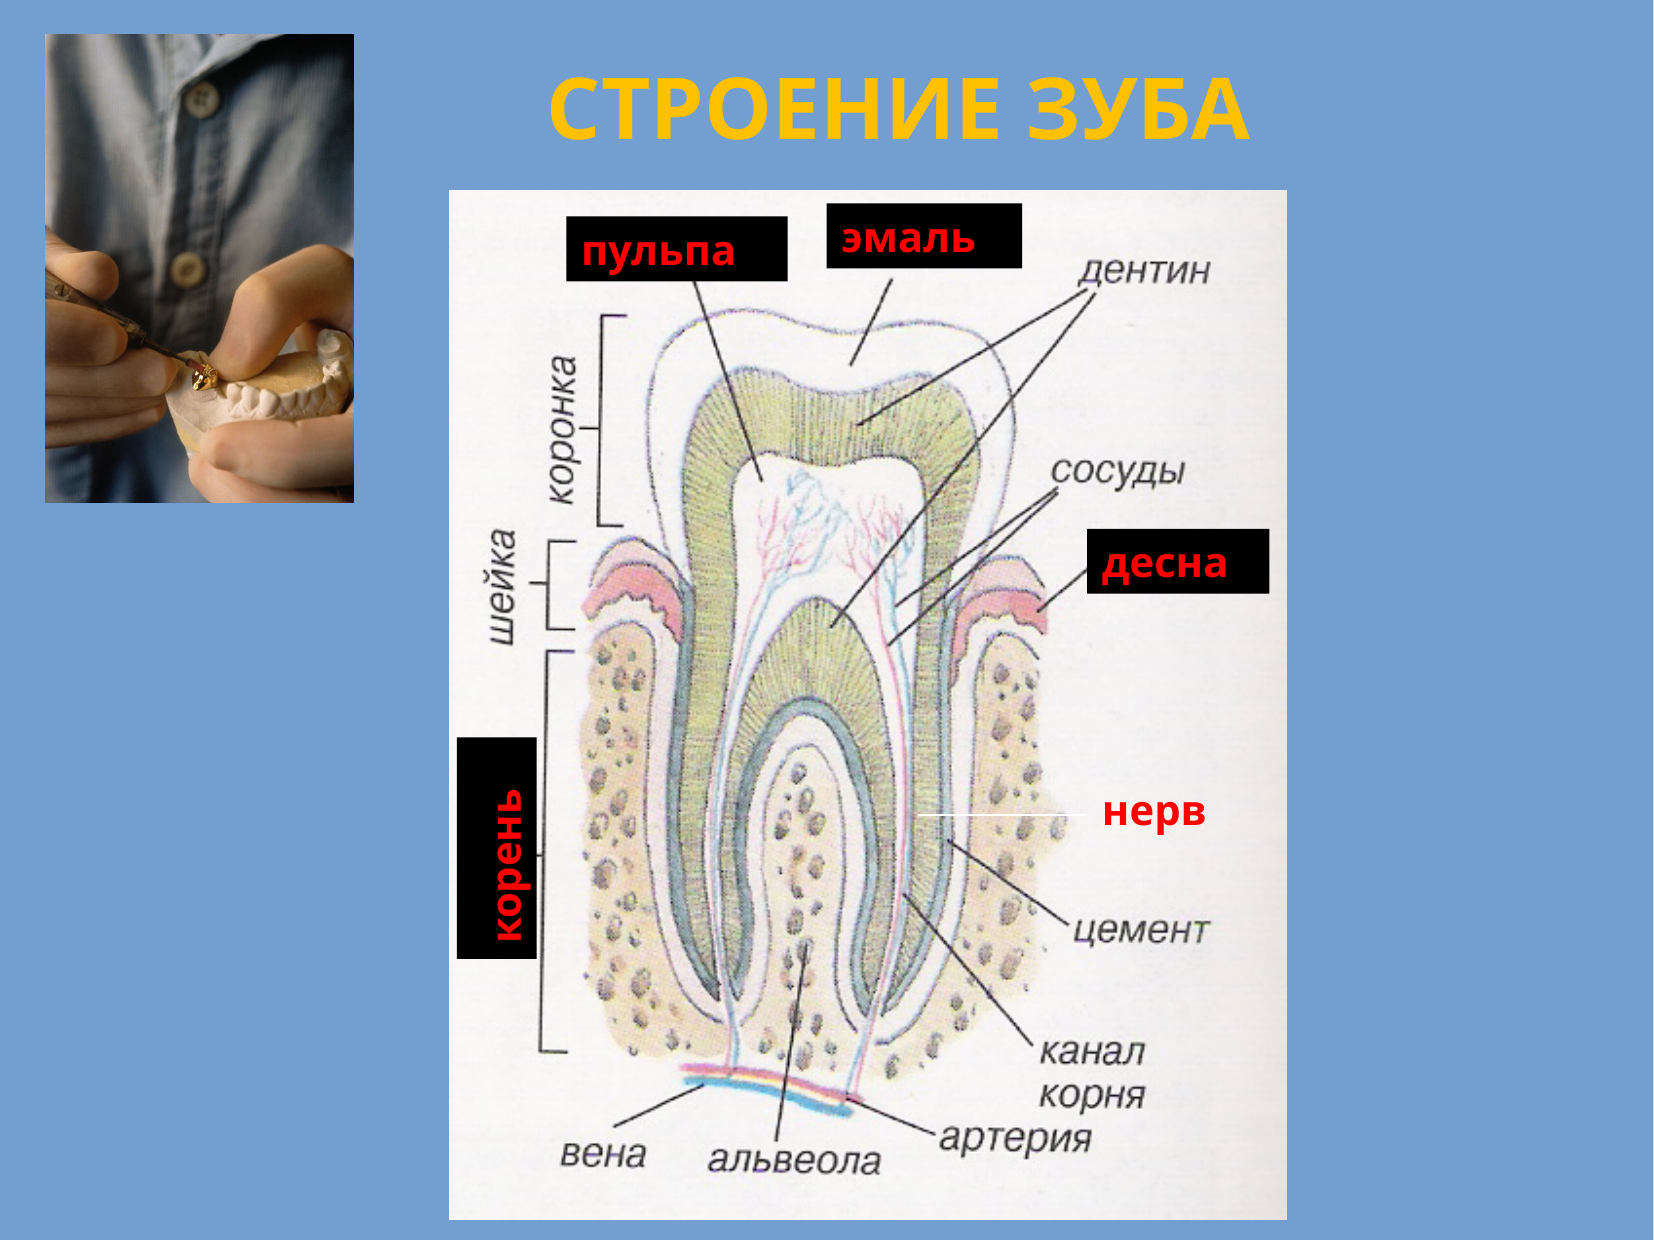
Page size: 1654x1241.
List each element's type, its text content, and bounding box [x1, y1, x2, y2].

picture [45, 34, 354, 503]
title СТРОЕНИЕ ЗУБА [354, 47, 1558, 188]
text_box эмаль [826, 203, 1023, 269]
picture [449, 190, 1287, 1220]
text_box пульпа [566, 216, 788, 282]
text_box нерв [1087, 776, 1296, 842]
text_box десна [1087, 528, 1270, 594]
text_box корень [456, 737, 537, 959]
